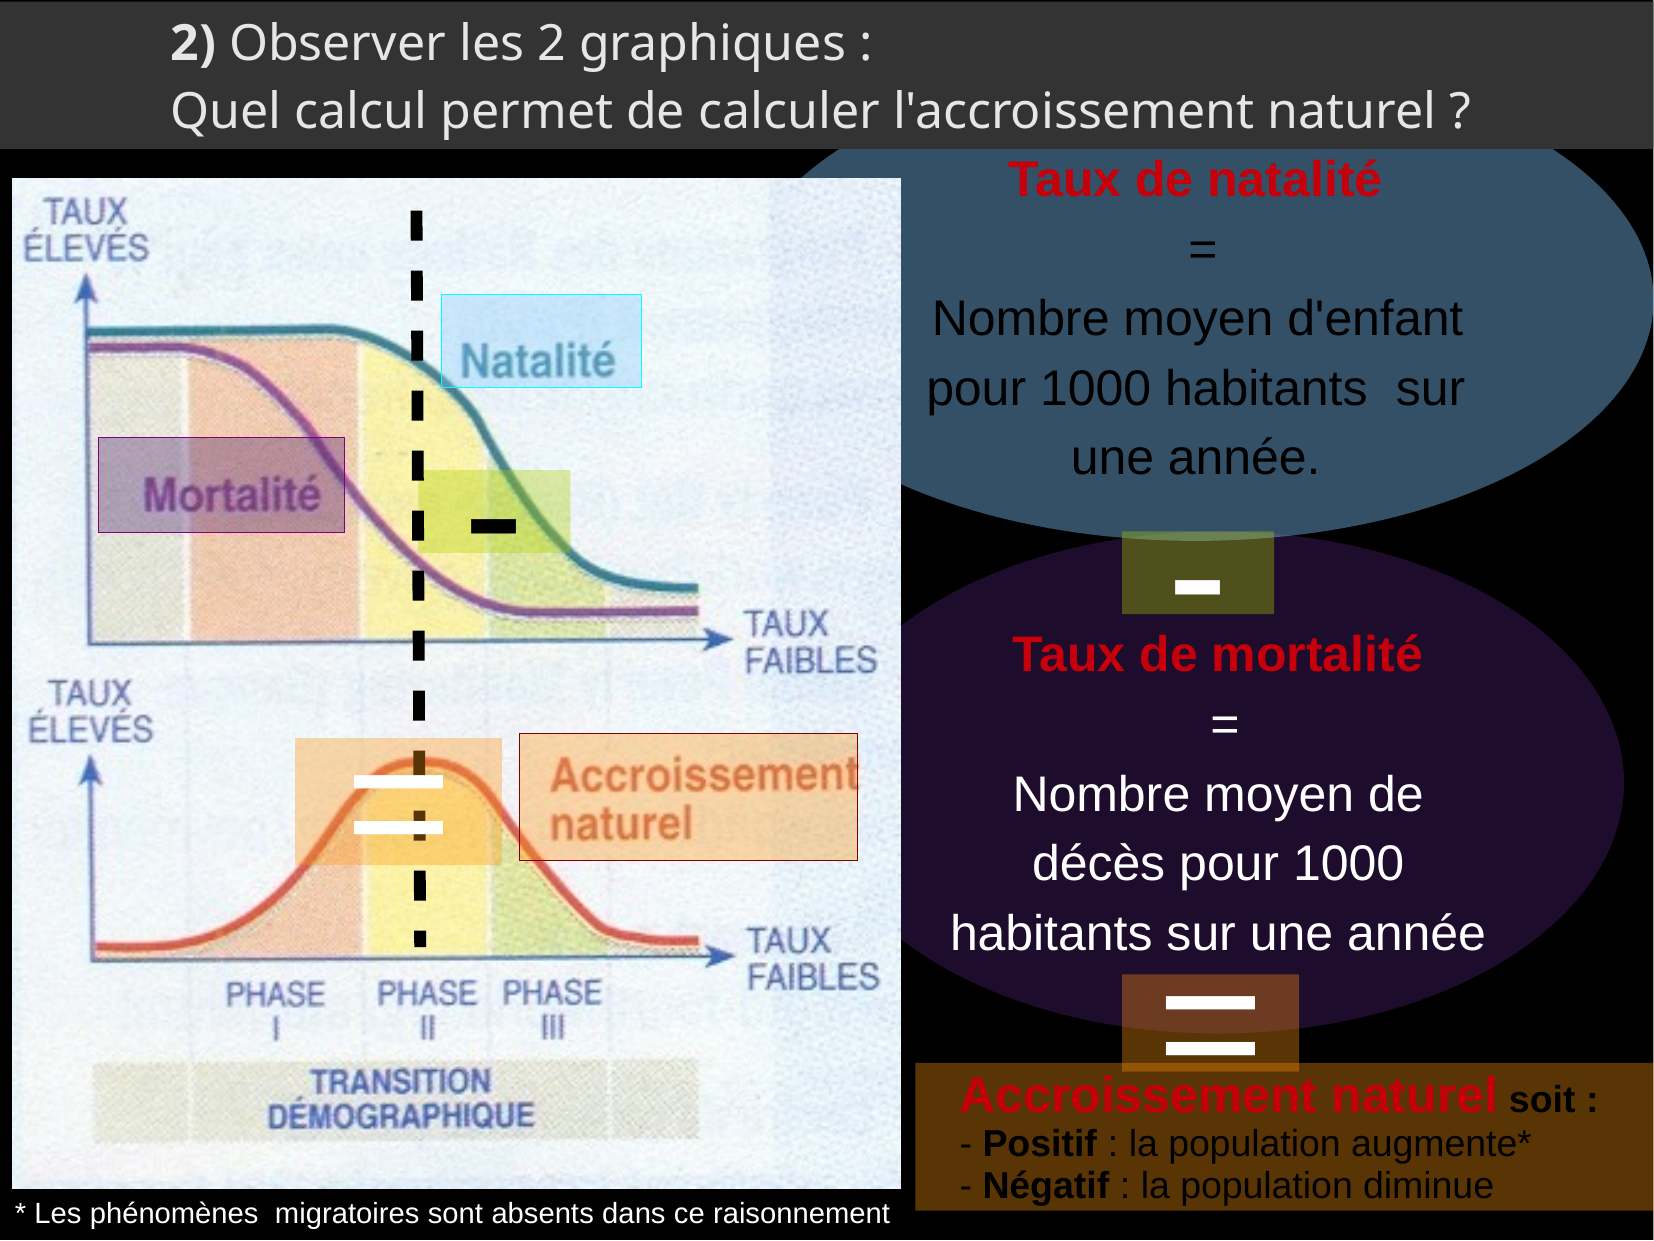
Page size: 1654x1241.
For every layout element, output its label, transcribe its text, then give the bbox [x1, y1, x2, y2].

text_box = [295, 738, 502, 866]
text_box [98, 437, 345, 533]
text_box Taux de mortalité = Nombre moyen de décès pour 1000 habitants sur une année [901, 536, 1625, 1029]
text_box [519, 733, 858, 861]
text_box - [418, 470, 571, 553]
text_box Taux de natalité = Nombre moyen d'enfant pour 1000 habitants sur une année. [801, 149, 1654, 538]
text_box * Les phénomènes migratoires sont absents dans ce raisonnement [0, 1189, 945, 1237]
text_box [441, 294, 642, 388]
text_box - [1122, 531, 1275, 615]
picture [12, 178, 901, 1189]
text_box 2) Observer les 2 graphiques : Quel calcul permet de calculer l'accroissement naturel ? [0, 1, 1654, 149]
text_box Accroissement naturel soit : - Positif : la population augmente* - Négatif : la population diminue [915, 1062, 1654, 1211]
text_box = [1122, 974, 1300, 1072]
